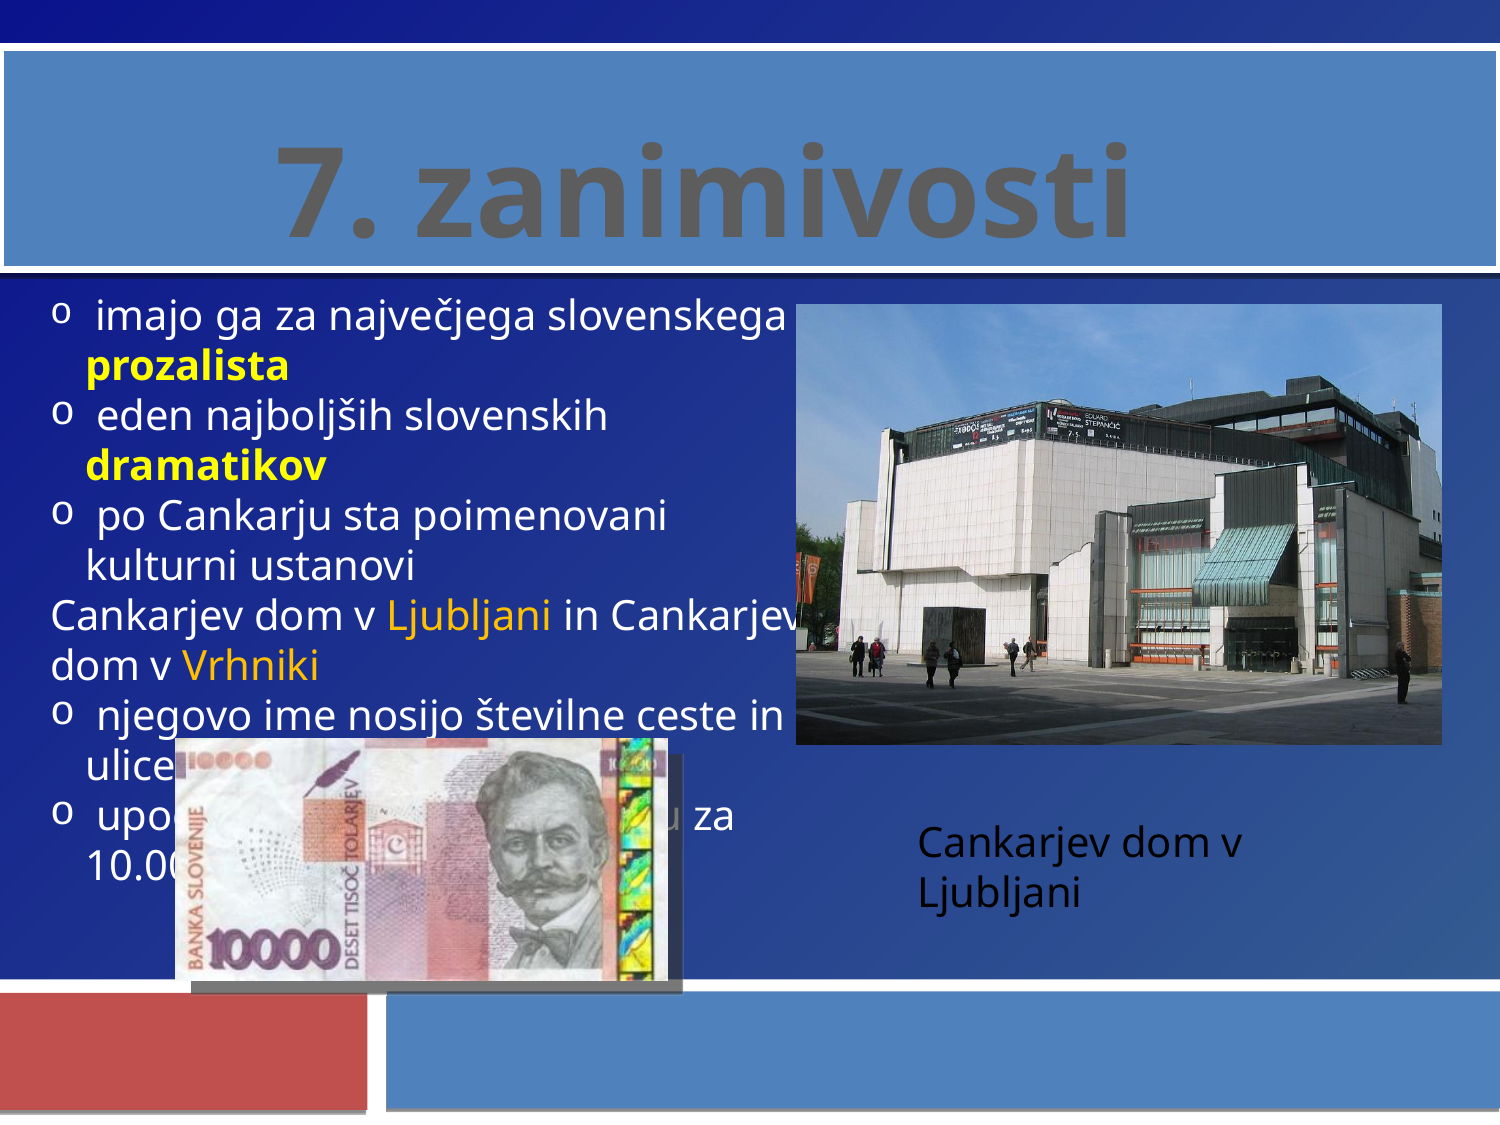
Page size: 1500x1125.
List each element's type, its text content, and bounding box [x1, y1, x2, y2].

text_box imajo ga za največjega slovenskega prozalista eden najboljših slovenskih dramatikov po Cankarju sta poimenovani kulturni ustanovi Cankarjev dom v Ljubljani in Cankarjev dom v Vrhniki njegovo ime nosijo številne ceste in ulice upodobljen je bil na bankovcu za 10.000 sit [35, 281, 821, 897]
picture [175, 738, 668, 981]
text_box Cankarjev dom v Ljubljani [902, 808, 1407, 924]
picture [796, 304, 1442, 745]
title 7. zanimivosti [0, 46, 1500, 270]
